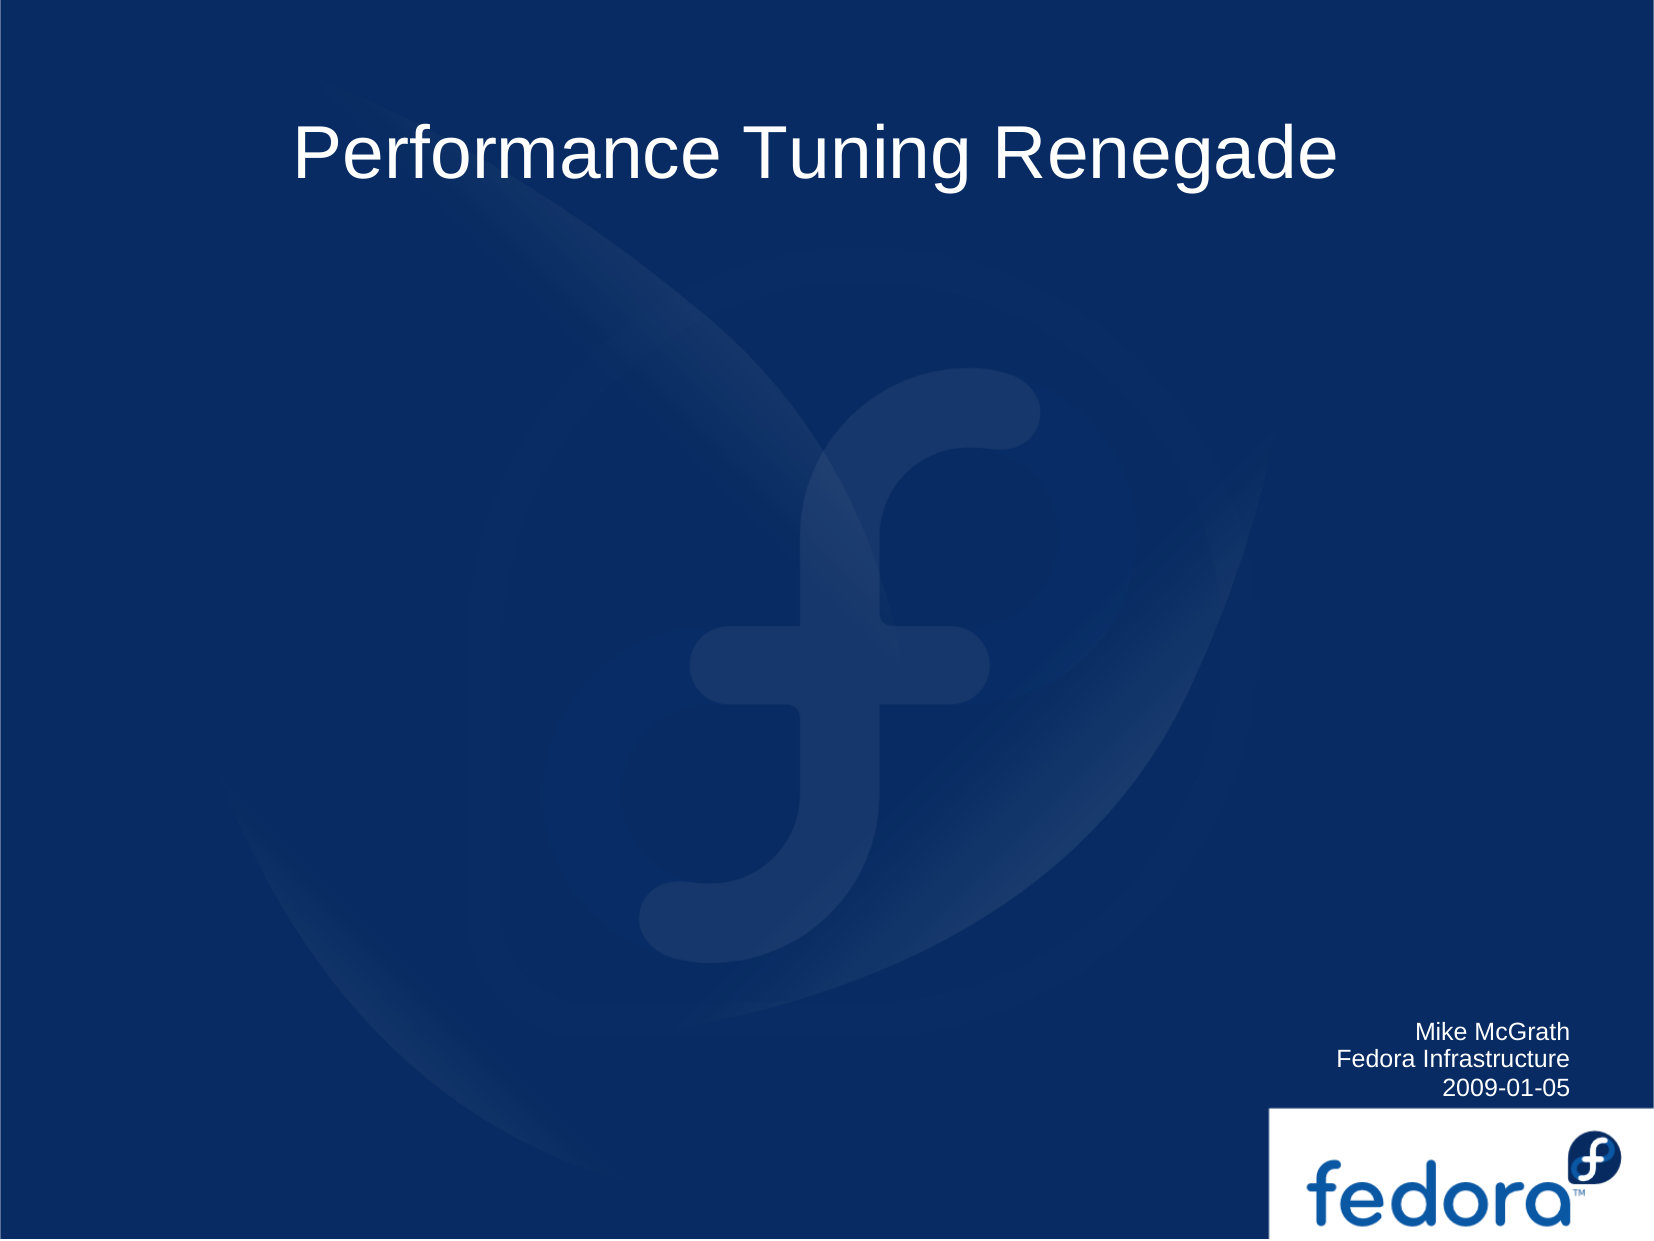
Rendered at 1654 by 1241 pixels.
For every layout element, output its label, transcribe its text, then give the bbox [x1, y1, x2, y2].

title Performance Tuning Renegade [82, 56, 1571, 250]
picture [0, 0, 1654, 1239]
subtitle Mike McGrath Fedora Infrastructure 2009-01-05 [82, 1003, 1571, 1102]
